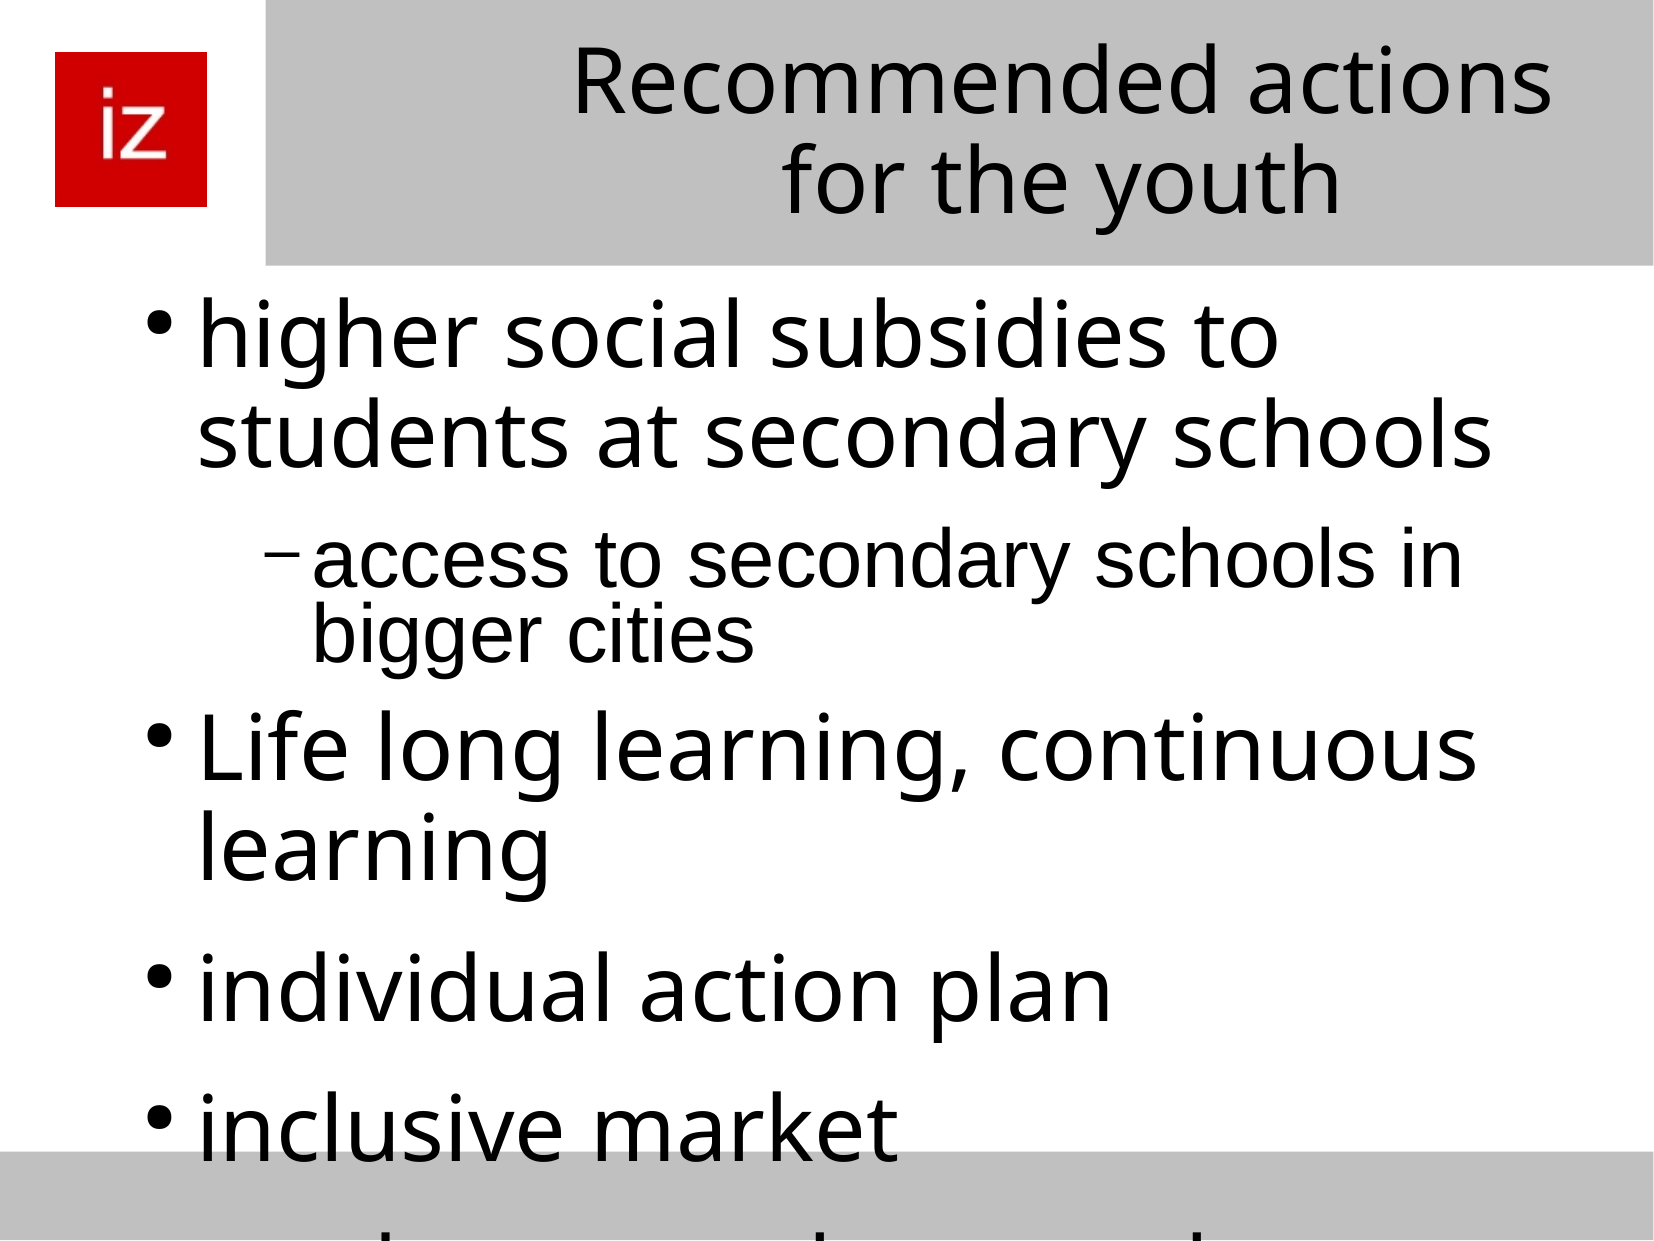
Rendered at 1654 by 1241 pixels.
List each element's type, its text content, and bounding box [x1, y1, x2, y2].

title Recommended actions for the youth [561, 29, 1565, 237]
list higher social subsidies to students at secondary schools access to secondary schools in bigger cities Life long learning, continuous learning individual action plan inclusive market graduate employment bonus [29, 287, 1625, 1211]
picture [55, 52, 207, 207]
